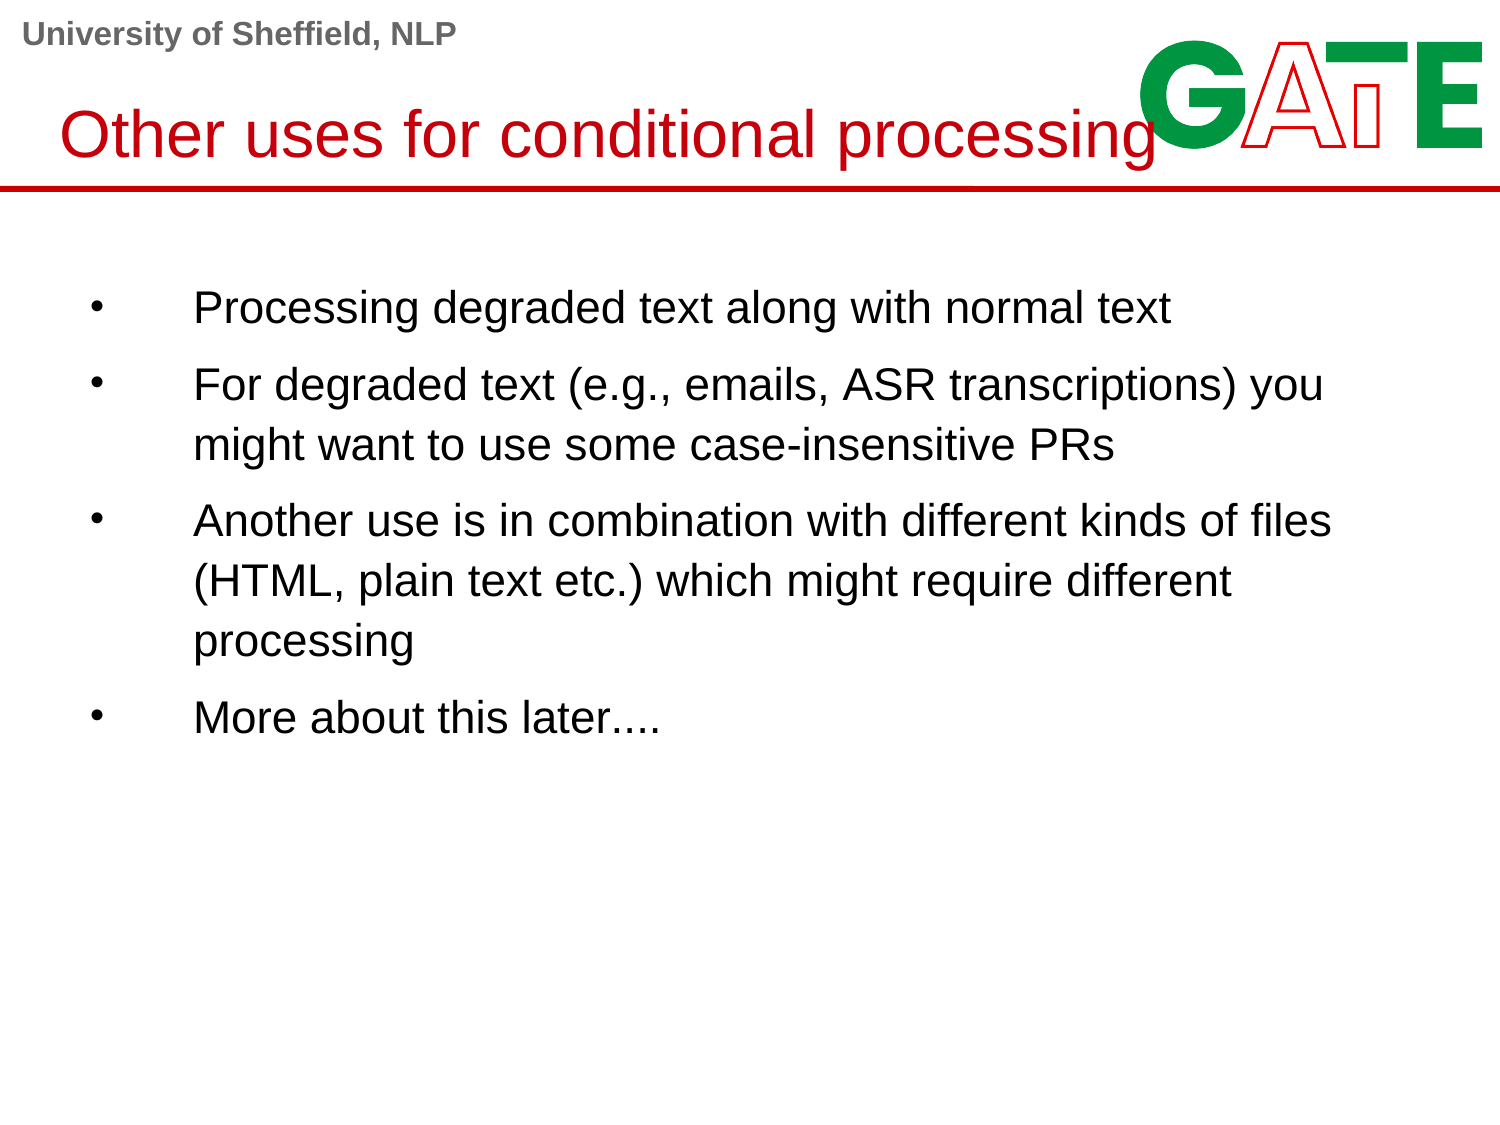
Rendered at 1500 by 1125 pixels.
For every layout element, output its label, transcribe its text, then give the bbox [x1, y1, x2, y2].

title Other uses for conditional processing [44, 24, 1388, 237]
picture [1133, 23, 1489, 166]
list Processing degraded text along with normal text For degraded text (e.g., emails, ASR transcriptions) you might want to use some case-insensitive PRs Another use is in combination with different kinds of files (HTML, plain text etc.) which might require different processing More about this later.... [74, 265, 1418, 1093]
